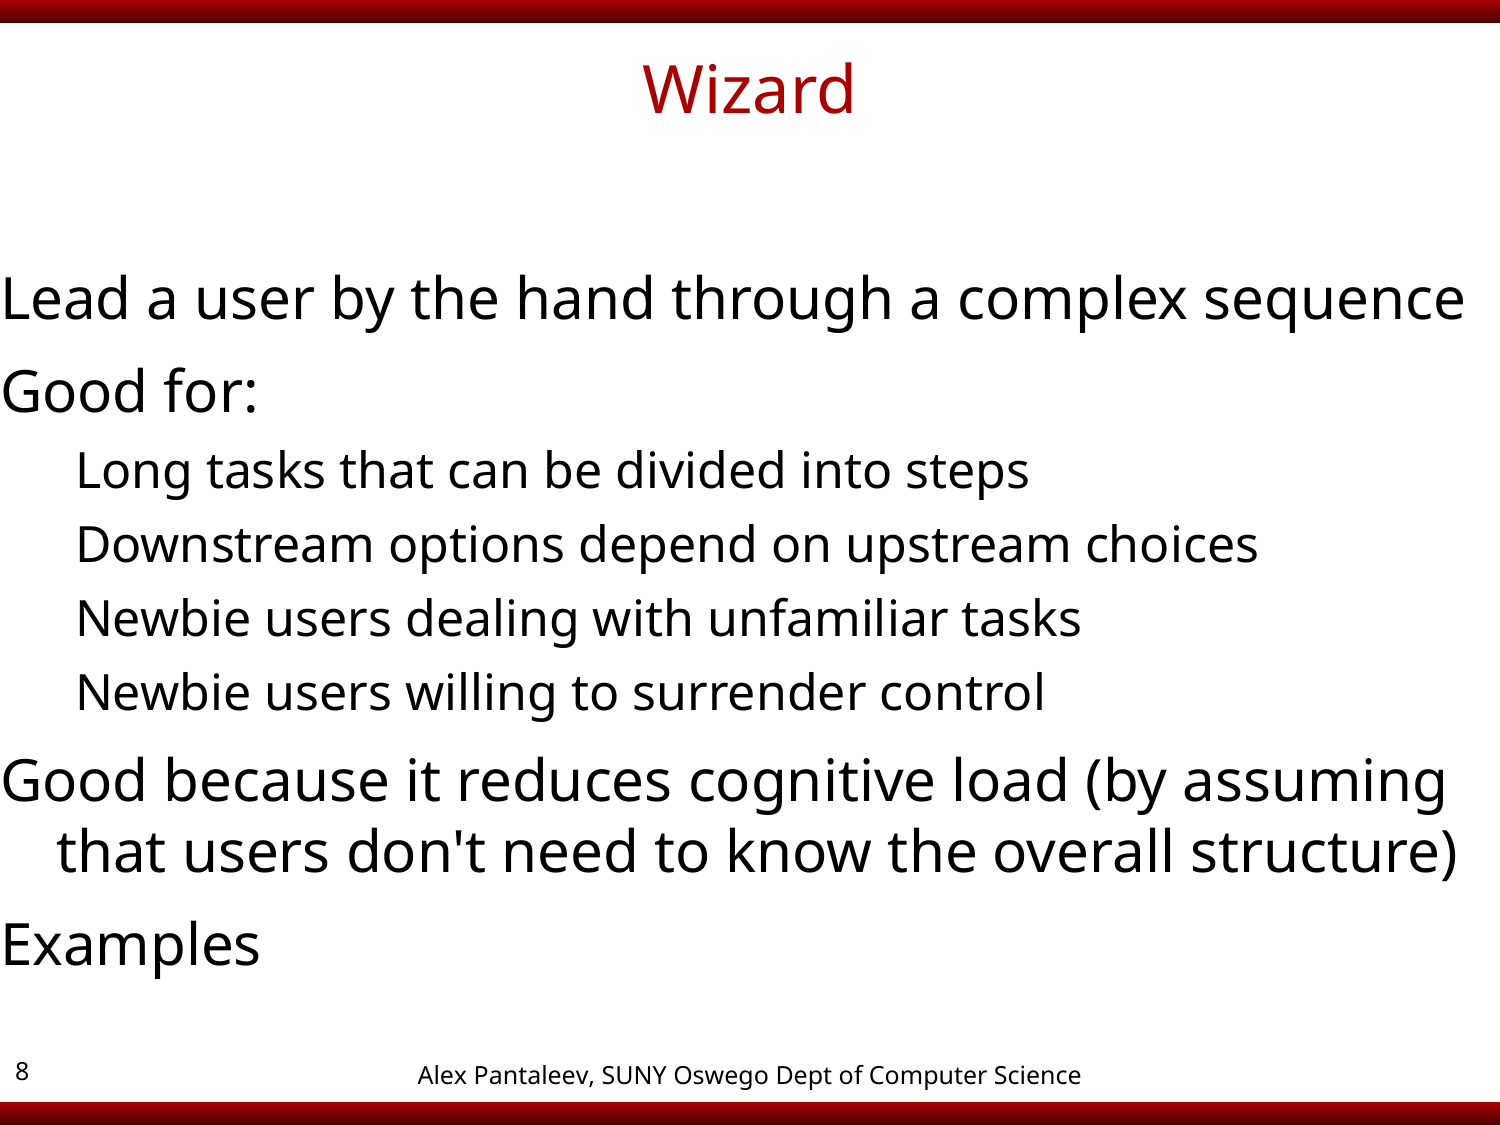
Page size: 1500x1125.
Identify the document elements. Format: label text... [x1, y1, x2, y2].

list Lead a user by the hand through a complex sequence Good for: Long tasks that can be divided into steps Downstream options depend on upstream choices Newbie users dealing with unfamiliar tasks Newbie users willing to surrender control Good because it reduces cognitive load (by assuming that users don't need to know the overall structure) Examples [0, 262, 1476, 1013]
title Wizard [0, 24, 1500, 150]
